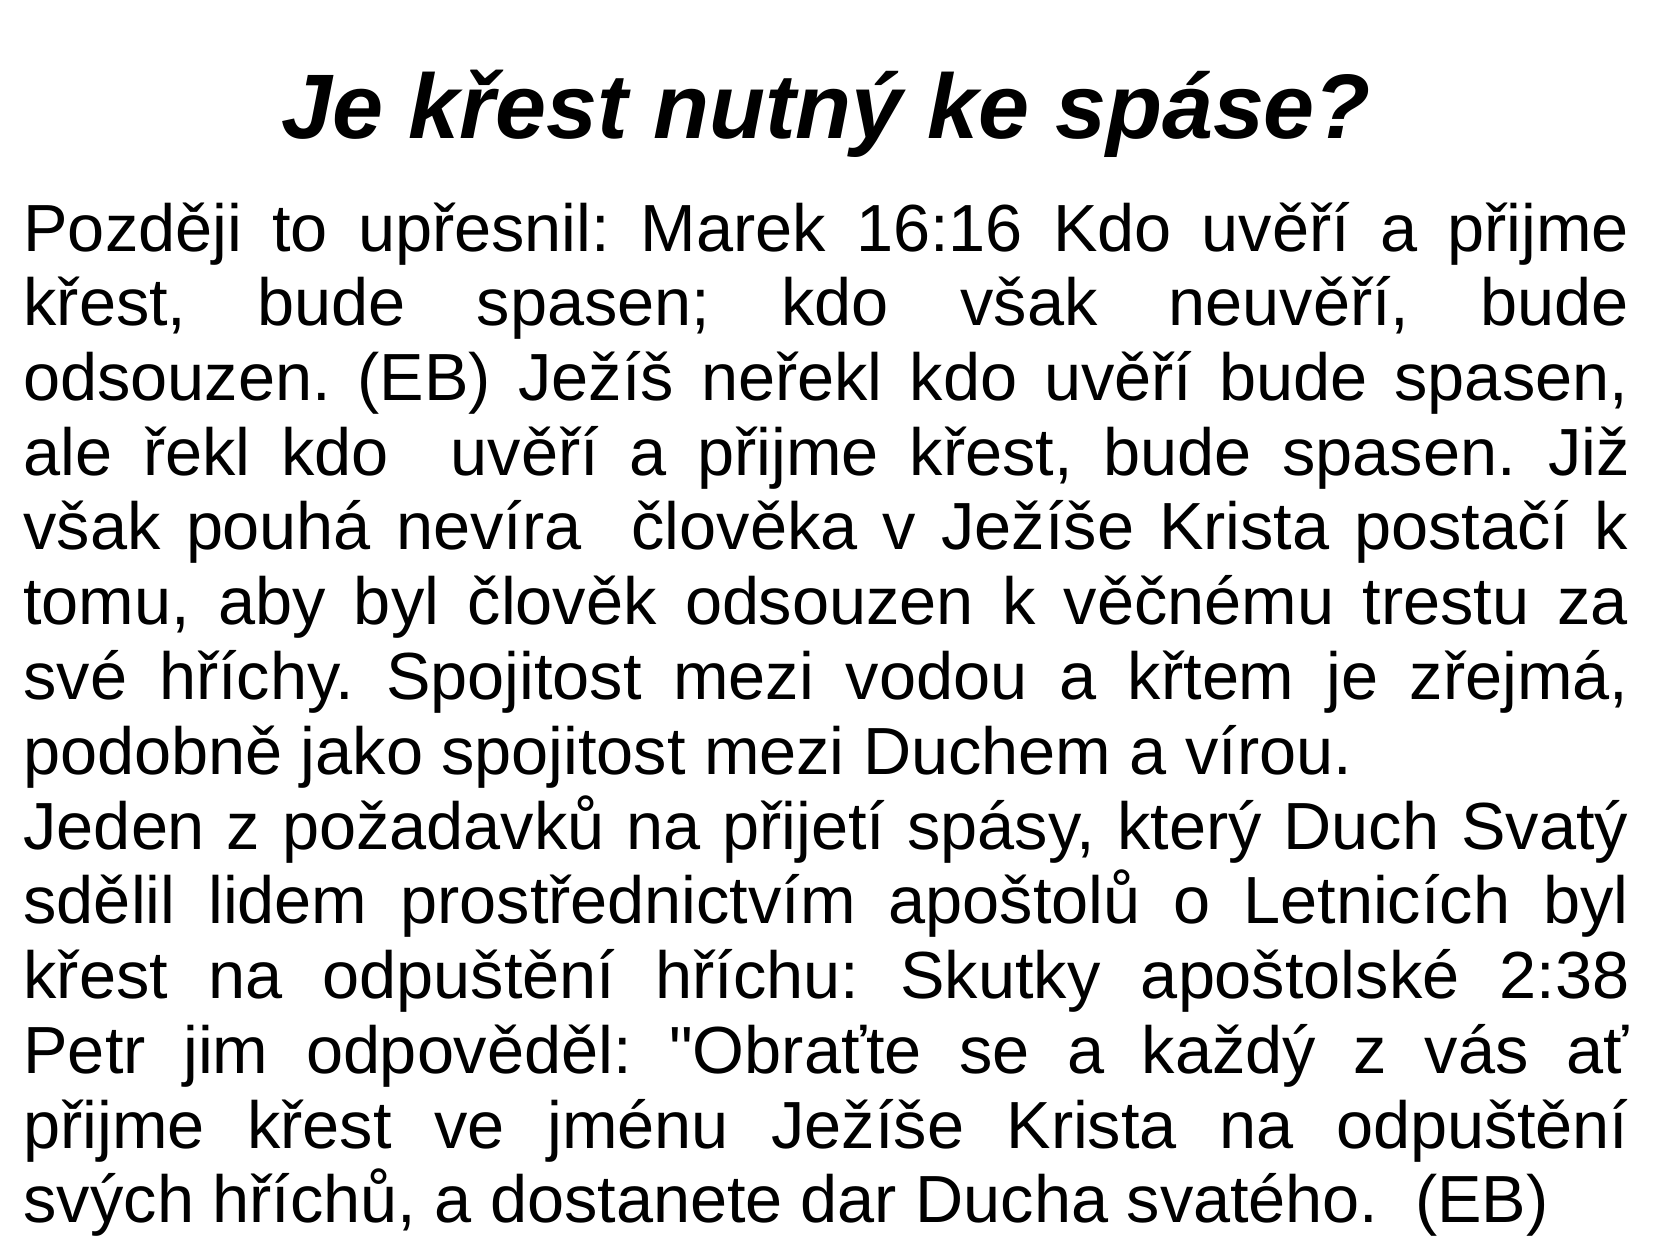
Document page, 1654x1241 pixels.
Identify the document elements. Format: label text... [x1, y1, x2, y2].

subtitle Později to upřesnil: Marek 16:16 Kdo uvěří a přijme křest, bude spasen; kdo však neuvěří, bude odsouzen. (EB) Ježíš neřekl kdo uvěří bude spasen, ale řekl kdo uvěří a přijme křest, bude spasen. Již však pouhá nevíra člověka v Ježíše Krista postačí k tomu, aby byl člověk odsouzen k věčnému trestu za své hříchy. Spojitost mezi vodou a křtem je zřejmá, podobně jako spojitost mezi Duchem a vírou. Jeden z požadavků na přijetí spásy, který Duch Svatý sdělil lidem prostřednictvím apoštolů o Letnicích byl křest na odpuštění hříchu: Skutky apoštolské 2:38 Petr jim odpověděl: "Obraťte se a každý z vás ať přijme křest ve jménu Ježíše Krista na odpuštění svých hříchů, a dostanete dar Ducha svatého. (EB) [23, 0, 1630, 1241]
